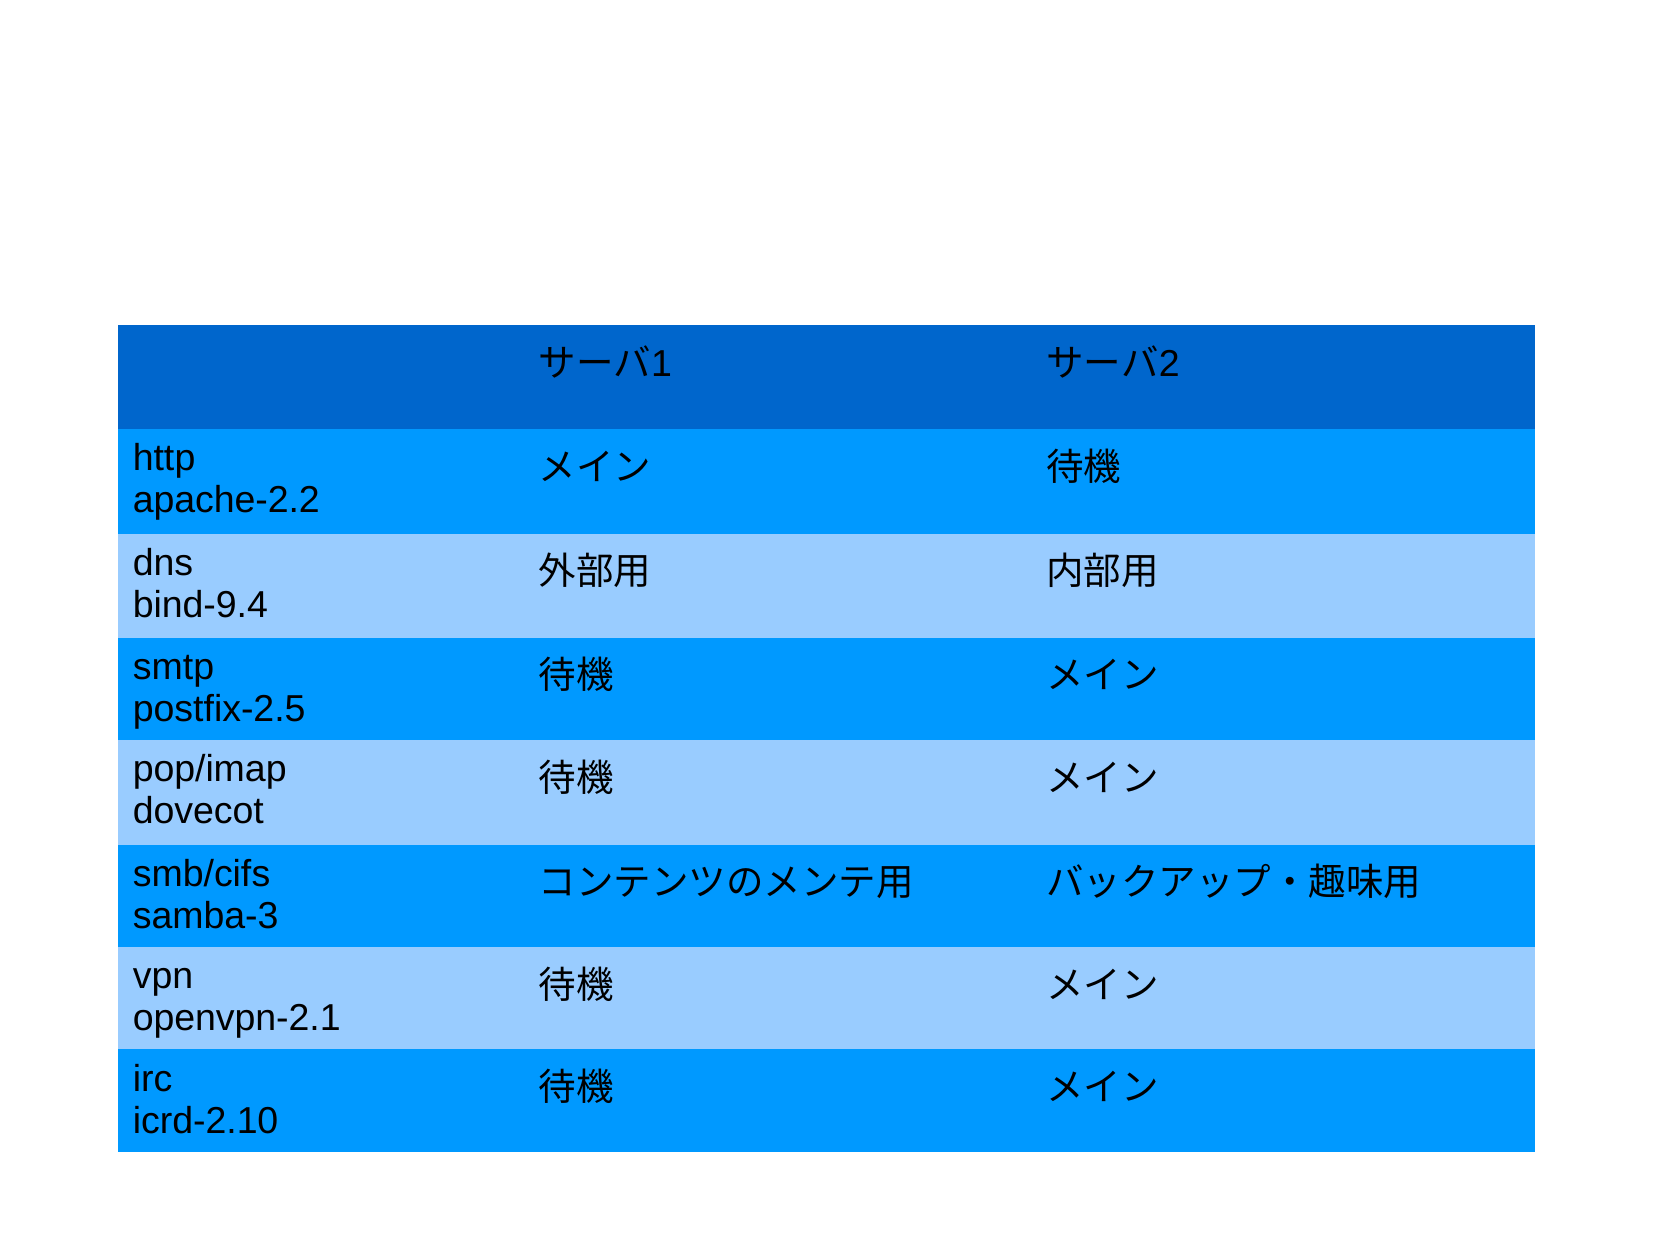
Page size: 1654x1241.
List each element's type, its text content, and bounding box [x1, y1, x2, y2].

table_cell 待機 [524, 638, 1032, 740]
table_cell dns bind-9.4 [118, 534, 524, 638]
table_cell smtp postfix-2.5 [118, 638, 524, 740]
table_cell 待機 [524, 740, 1032, 845]
table_cell メイン [1032, 947, 1535, 1049]
table_header サーバ2 [1032, 325, 1535, 429]
table_cell http apache-2.2 [118, 429, 524, 534]
table_cell 内部用 [1032, 534, 1535, 638]
table_cell メイン [1032, 740, 1535, 845]
table_cell 待機 [524, 1049, 1032, 1152]
table_cell 待機 [524, 947, 1032, 1049]
table_header [118, 325, 524, 429]
table_cell irc icrd-2.10 [118, 1049, 524, 1152]
table_cell メイン [524, 429, 1032, 534]
table_cell pop/imap dovecot [118, 740, 524, 845]
table_cell 待機 [1032, 429, 1535, 534]
table_cell コンテンツのメンテ用 [524, 845, 1032, 947]
table_cell バックアップ・趣味用 [1032, 845, 1535, 947]
table_cell メイン [1032, 1049, 1535, 1152]
table_header サーバ1 [524, 325, 1032, 429]
table_cell vpn openvpn-2.1 [118, 947, 524, 1049]
table_cell 外部用 [524, 534, 1032, 638]
table_cell smb/cifs samba-3 [118, 845, 524, 947]
table_cell メイン [1032, 638, 1535, 740]
